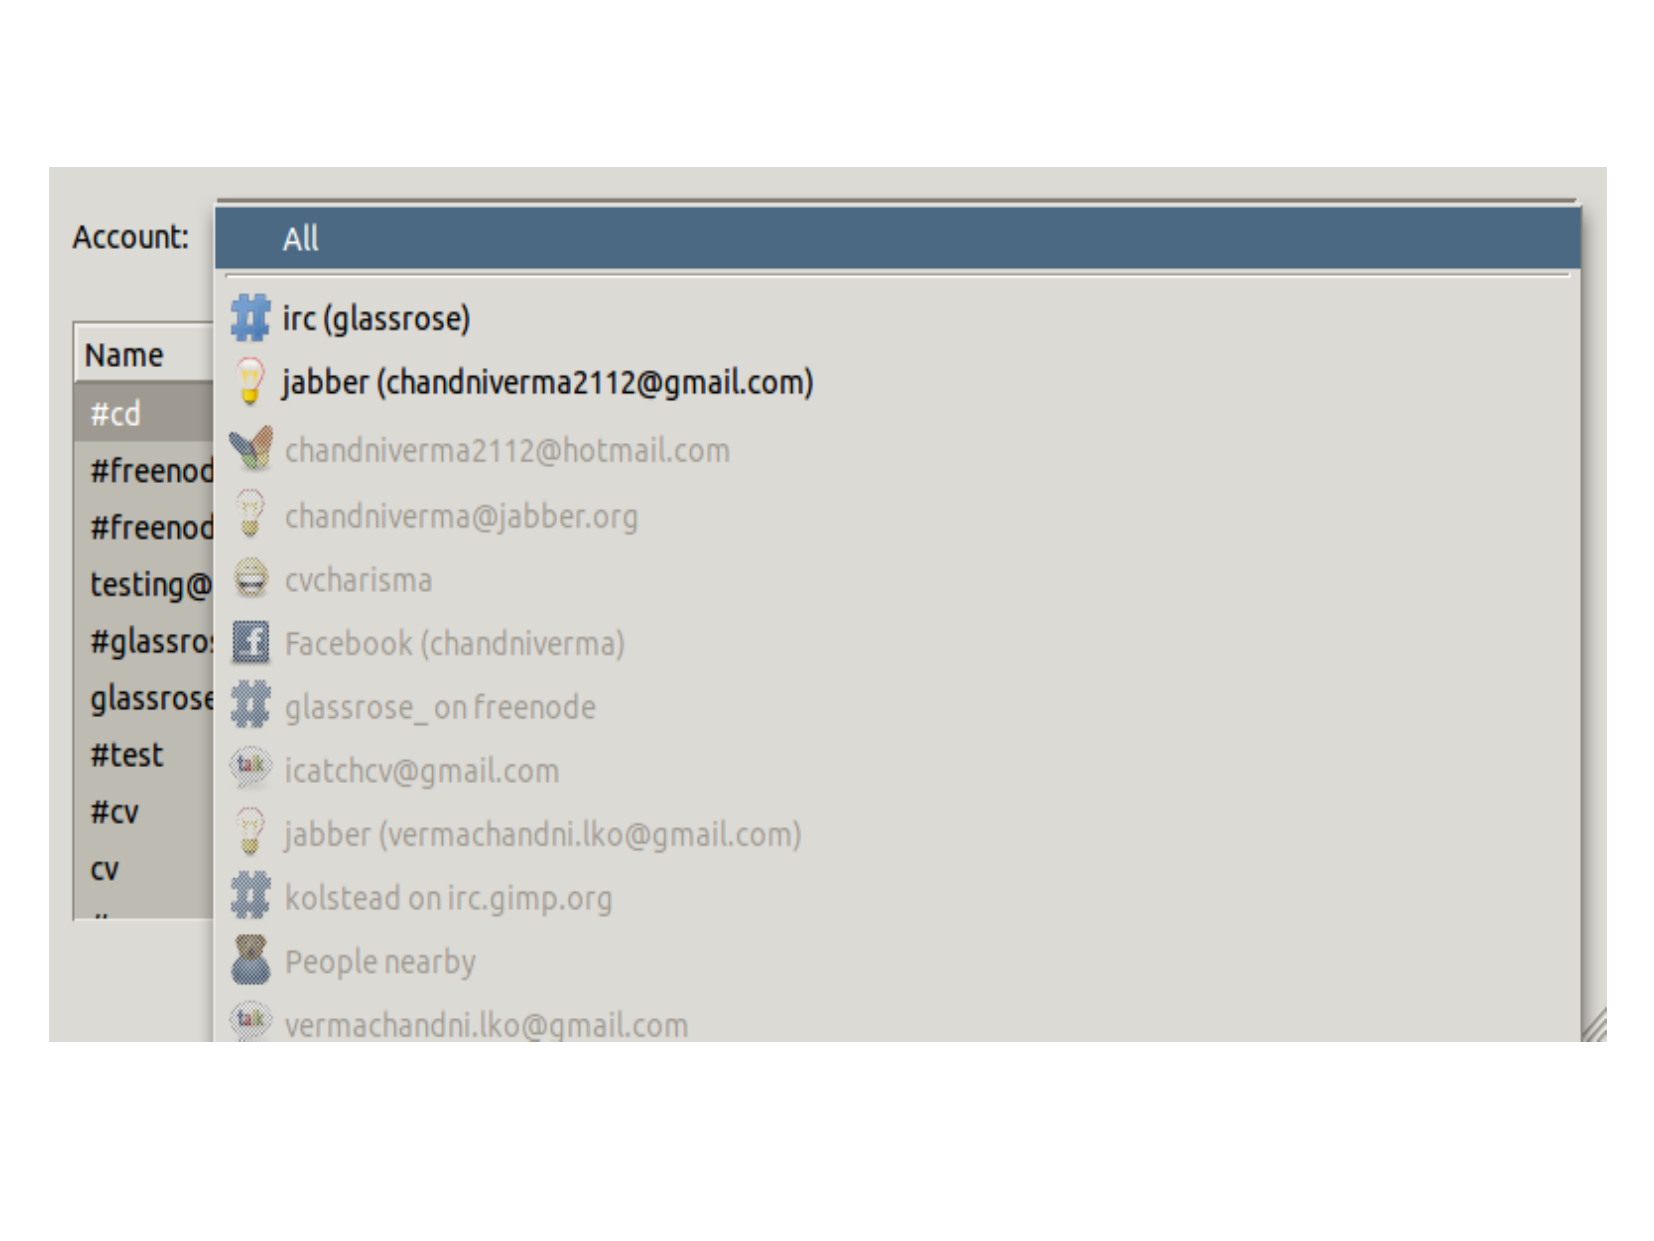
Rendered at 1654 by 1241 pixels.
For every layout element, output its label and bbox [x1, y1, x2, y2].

picture [49, 167, 1607, 1042]
